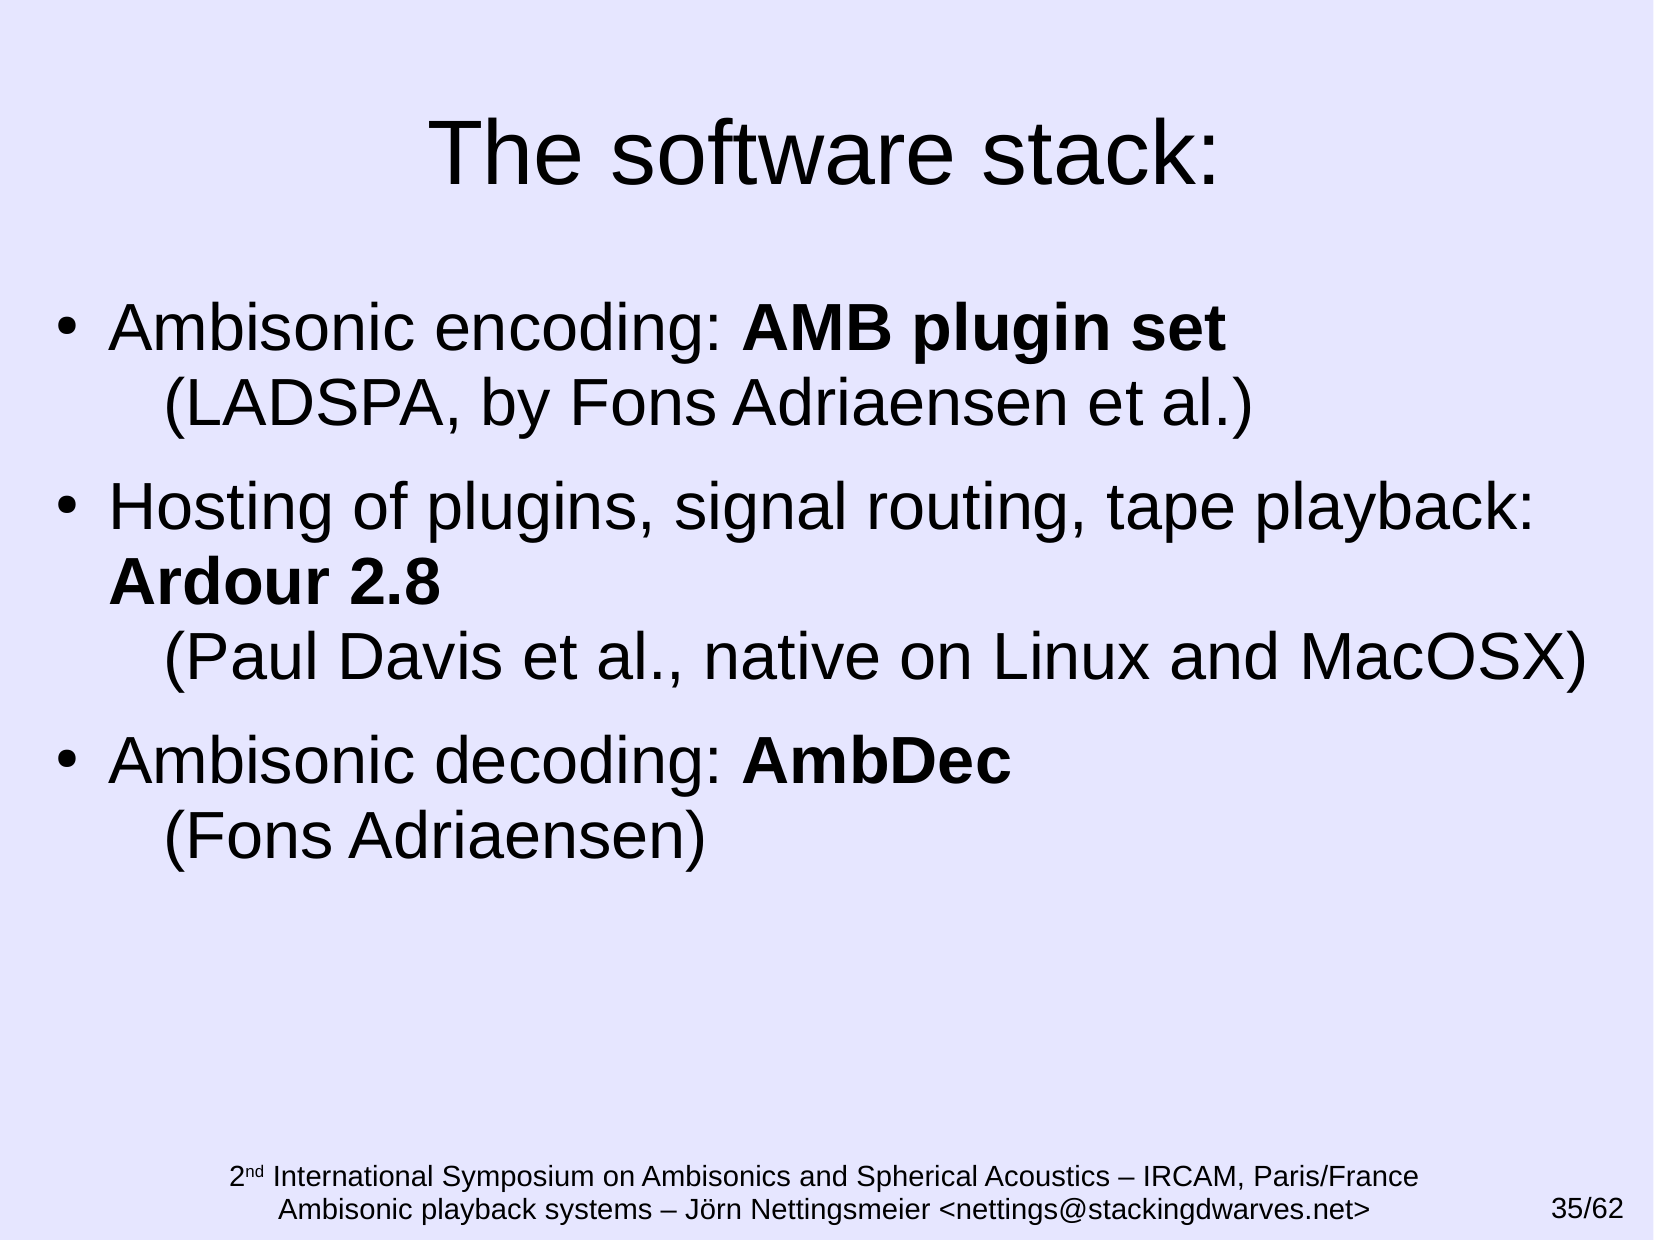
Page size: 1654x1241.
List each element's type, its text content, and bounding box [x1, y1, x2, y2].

title The software stack: [37, 49, 1613, 257]
list Ambisonic encoding: AMB plugin set (LADSPA, by Fons Adriaensen et al.) Hosting of plugins, signal routing, tape playback: Ardour 2.8 (Paul Davis et al., native on Linux and MacOSX) Ambisonic decoding: AmbDec (Fons Adriaensen) [37, 290, 1613, 1109]
